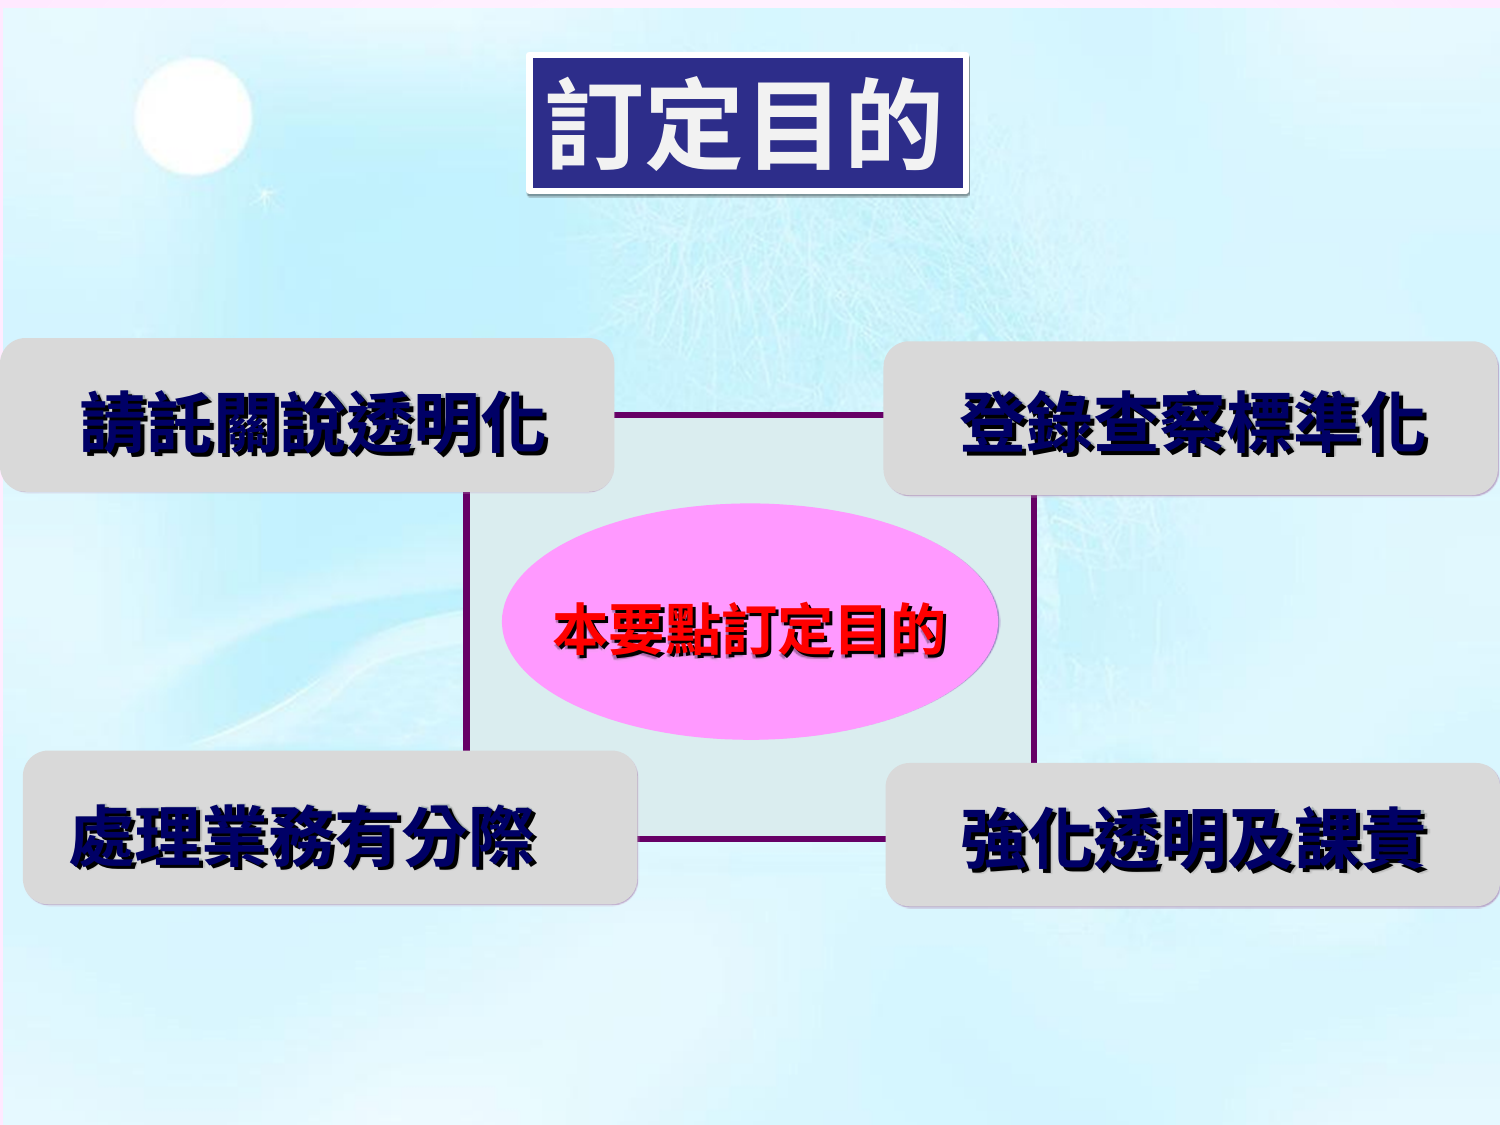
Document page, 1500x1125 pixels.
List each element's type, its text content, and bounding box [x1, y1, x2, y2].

text_box 登錄查察標準化 [944, 373, 1477, 470]
text_box 訂定目的 [529, 54, 967, 191]
text_box [0, 338, 1500, 907]
text_box 請託關說透明化 [64, 373, 597, 469]
text_box 強化透明及課責 [945, 789, 1490, 885]
text_box 處理業務有分際 [53, 786, 638, 883]
picture [3, 8, 1500, 780]
text_box 本要點訂定目的 [537, 586, 963, 670]
picture [3, 480, 1500, 1125]
